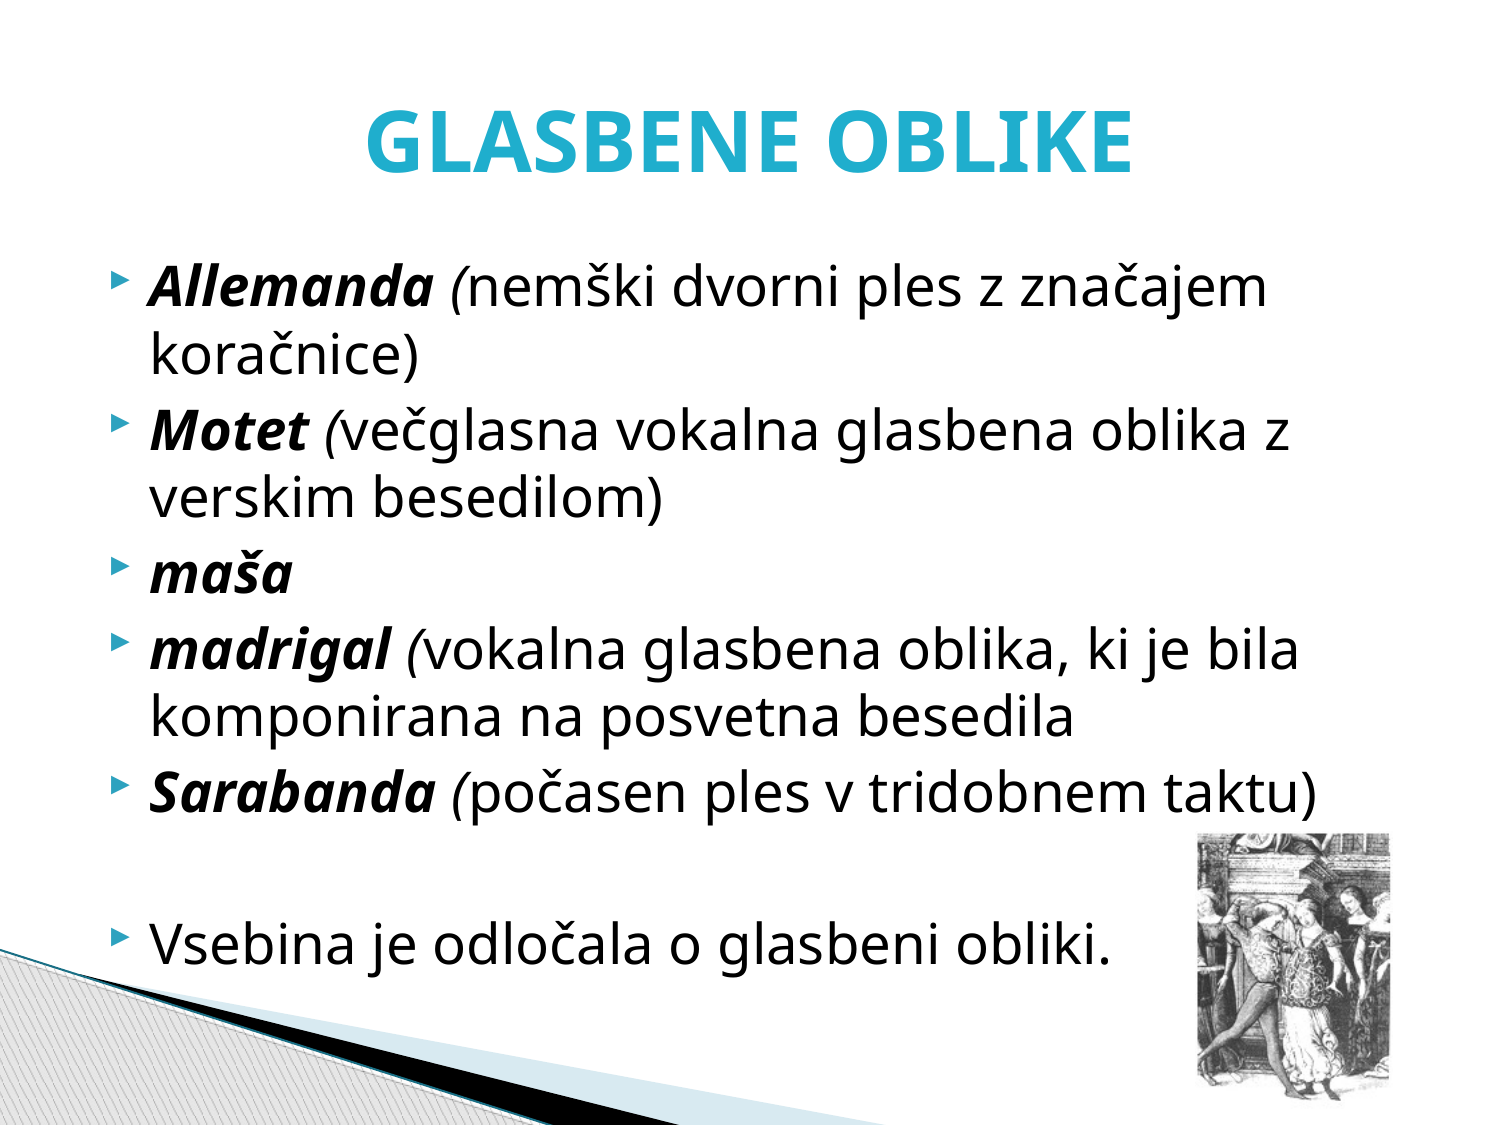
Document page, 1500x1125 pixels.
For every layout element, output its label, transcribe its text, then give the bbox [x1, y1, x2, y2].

picture [1195, 831, 1393, 1125]
title GLASBENE OBLIKE [75, 45, 1425, 233]
list Allemanda (nemški dvorni ples z značajem koračnice) Motet (večglasna vokalna glasbena oblika z verskim besedilom) maša madrigal (vokalna glasbena oblika, ki je bila komponirana na posvetna besedila Sarabanda (počasen ples v tridobnem taktu) Vsebina je odločala o glasbeni obliki. [75, 242, 1425, 986]
